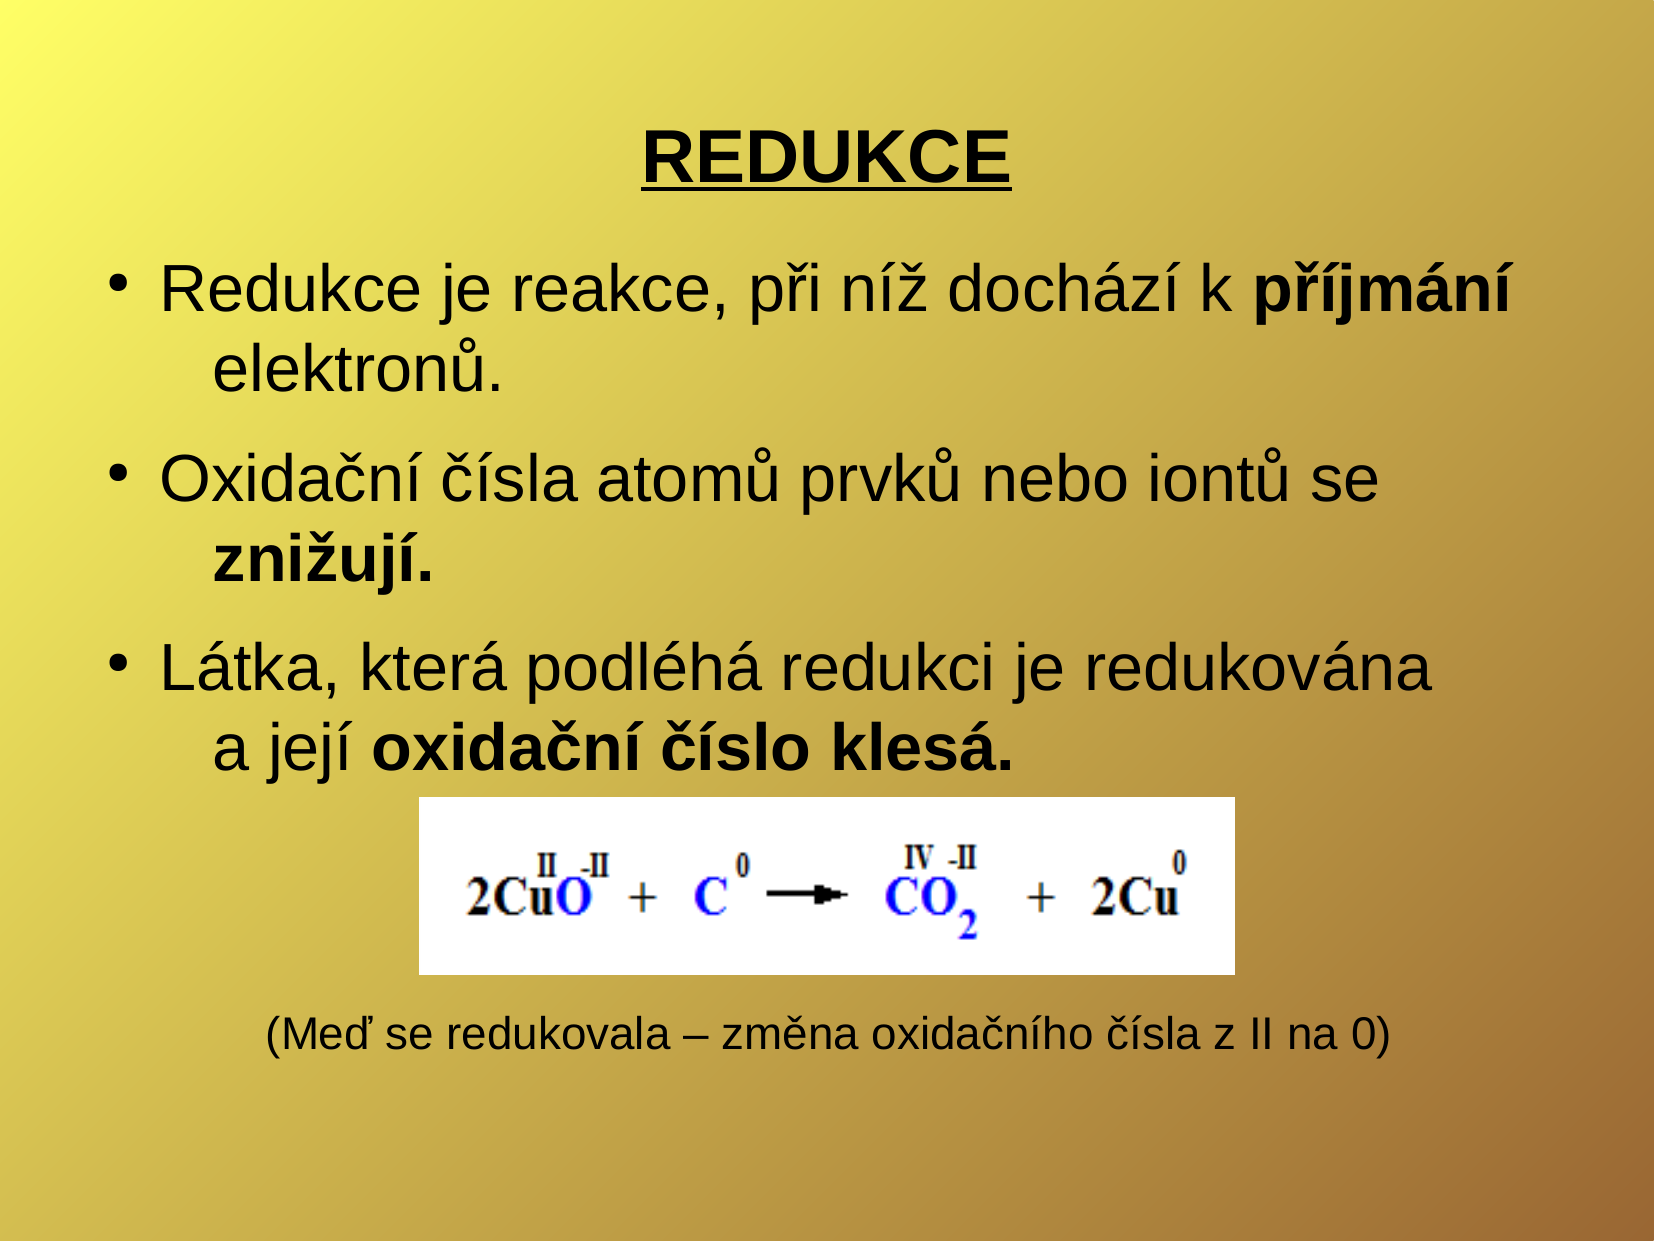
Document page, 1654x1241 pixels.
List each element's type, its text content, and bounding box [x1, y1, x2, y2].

picture [419, 797, 1235, 975]
list Redukce je reakce, při níž dochází k příjmání elektronů. Oxidační čísla atomů prvků nebo iontů se znižují. Látka, která podléhá redukci je redukována a její oxidační číslo klesá. [70, 244, 1583, 1063]
list (Meď se redukovala – změna oxidačního čísla z II na 0) [177, 1003, 1477, 1128]
title REDUKCE [82, 49, 1571, 244]
